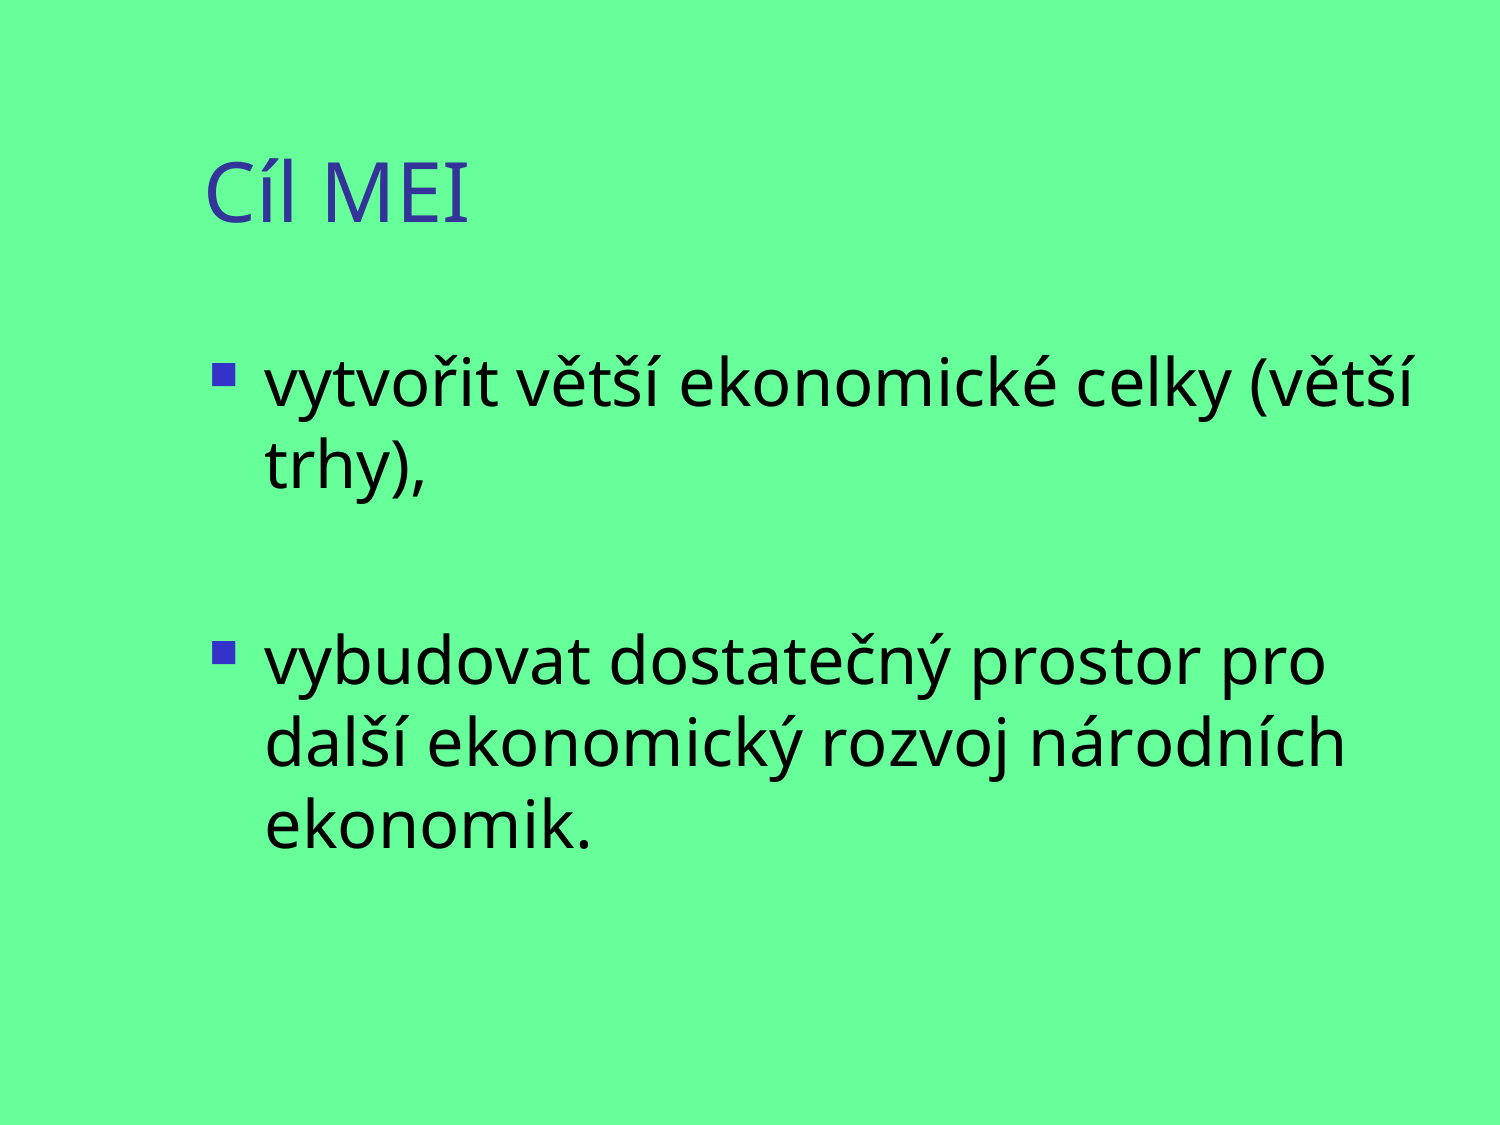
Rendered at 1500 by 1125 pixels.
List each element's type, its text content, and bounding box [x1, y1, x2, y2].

list vytvořit větší ekonomické celky (větší trhy), vybudovat dostatečný prostor pro další ekonomický rozvoj národních ekonomik. [193, 331, 1469, 1032]
title Cíl MEI [188, 7, 1467, 248]
